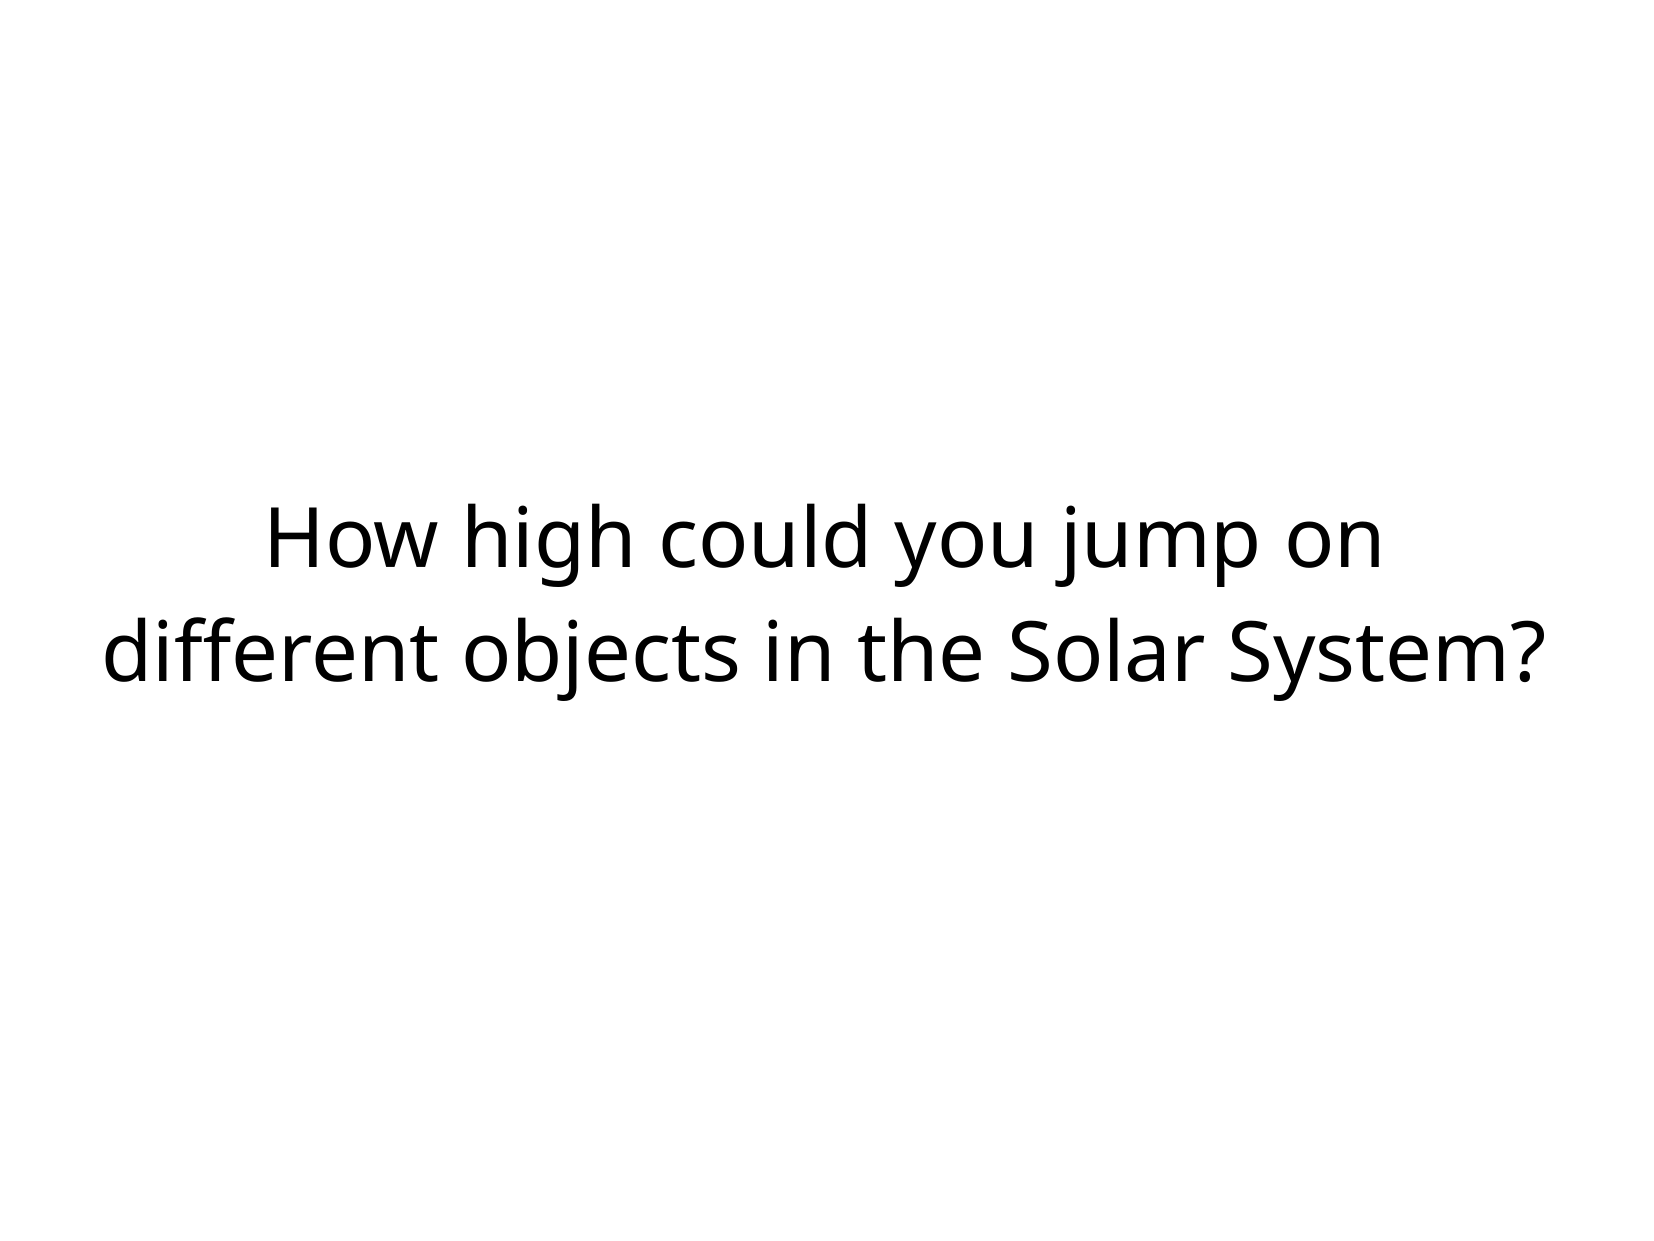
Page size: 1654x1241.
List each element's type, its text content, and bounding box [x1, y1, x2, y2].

text_box How high could you jump on different objects in the Solar System? [75, 471, 1576, 719]
